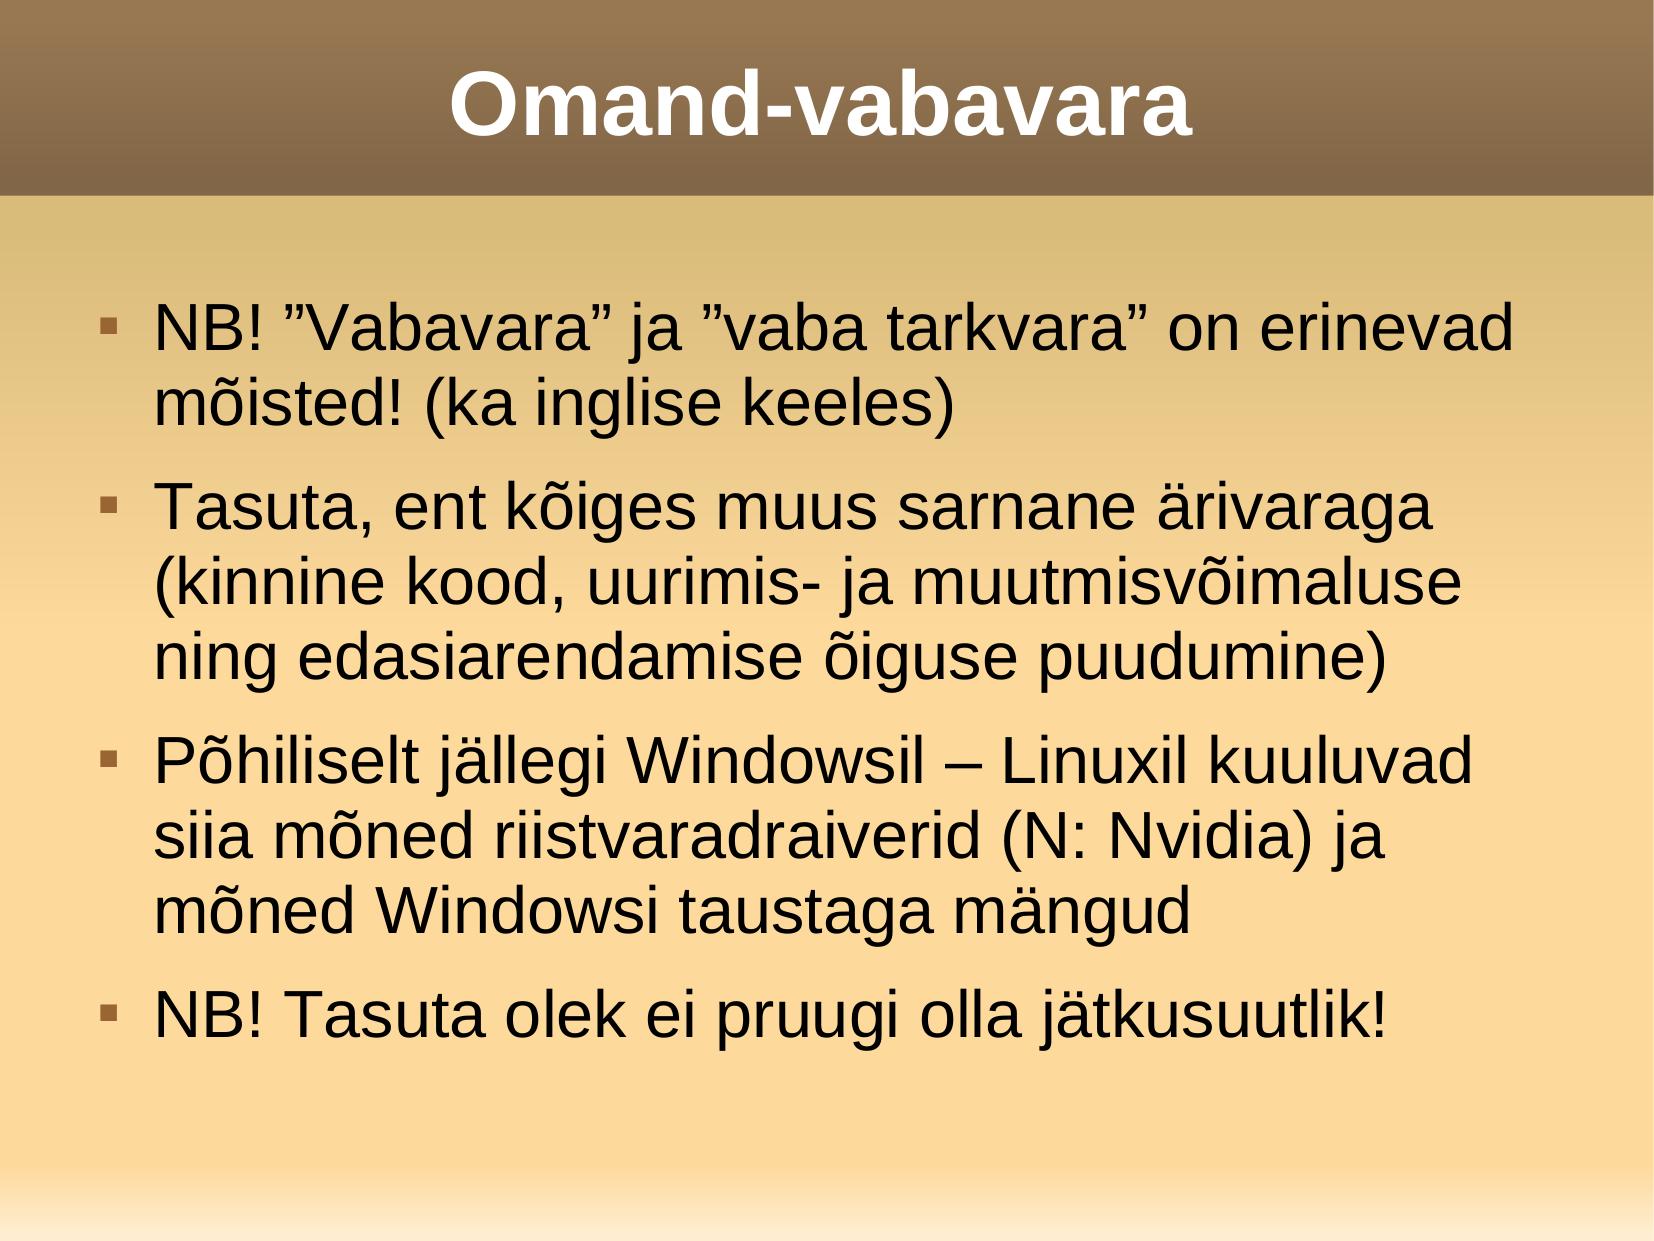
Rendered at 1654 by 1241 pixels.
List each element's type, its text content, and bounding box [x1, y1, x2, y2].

picture [0, 0, 1654, 1241]
title Omand-vabavara [76, 7, 1565, 200]
list NB! ”Vabavara” ja ”vaba tarkvara” on erinevad mõisted! (ka inglise keeles) Tasuta, ent kõiges muus sarnane ärivaraga (kinnine kood, uurimis- ja muutmisvõimaluse ning edasiarendamise õiguse puudumine) Põhiliselt jällegi Windowsil – Linuxil kuuluvad siia mõned riistvaradraiverid (N: Nvidia) ja mõned Windowsi taustaga mängud NB! Tasuta olek ei pruugi olla jätkusuutlik! [82, 290, 1571, 1094]
